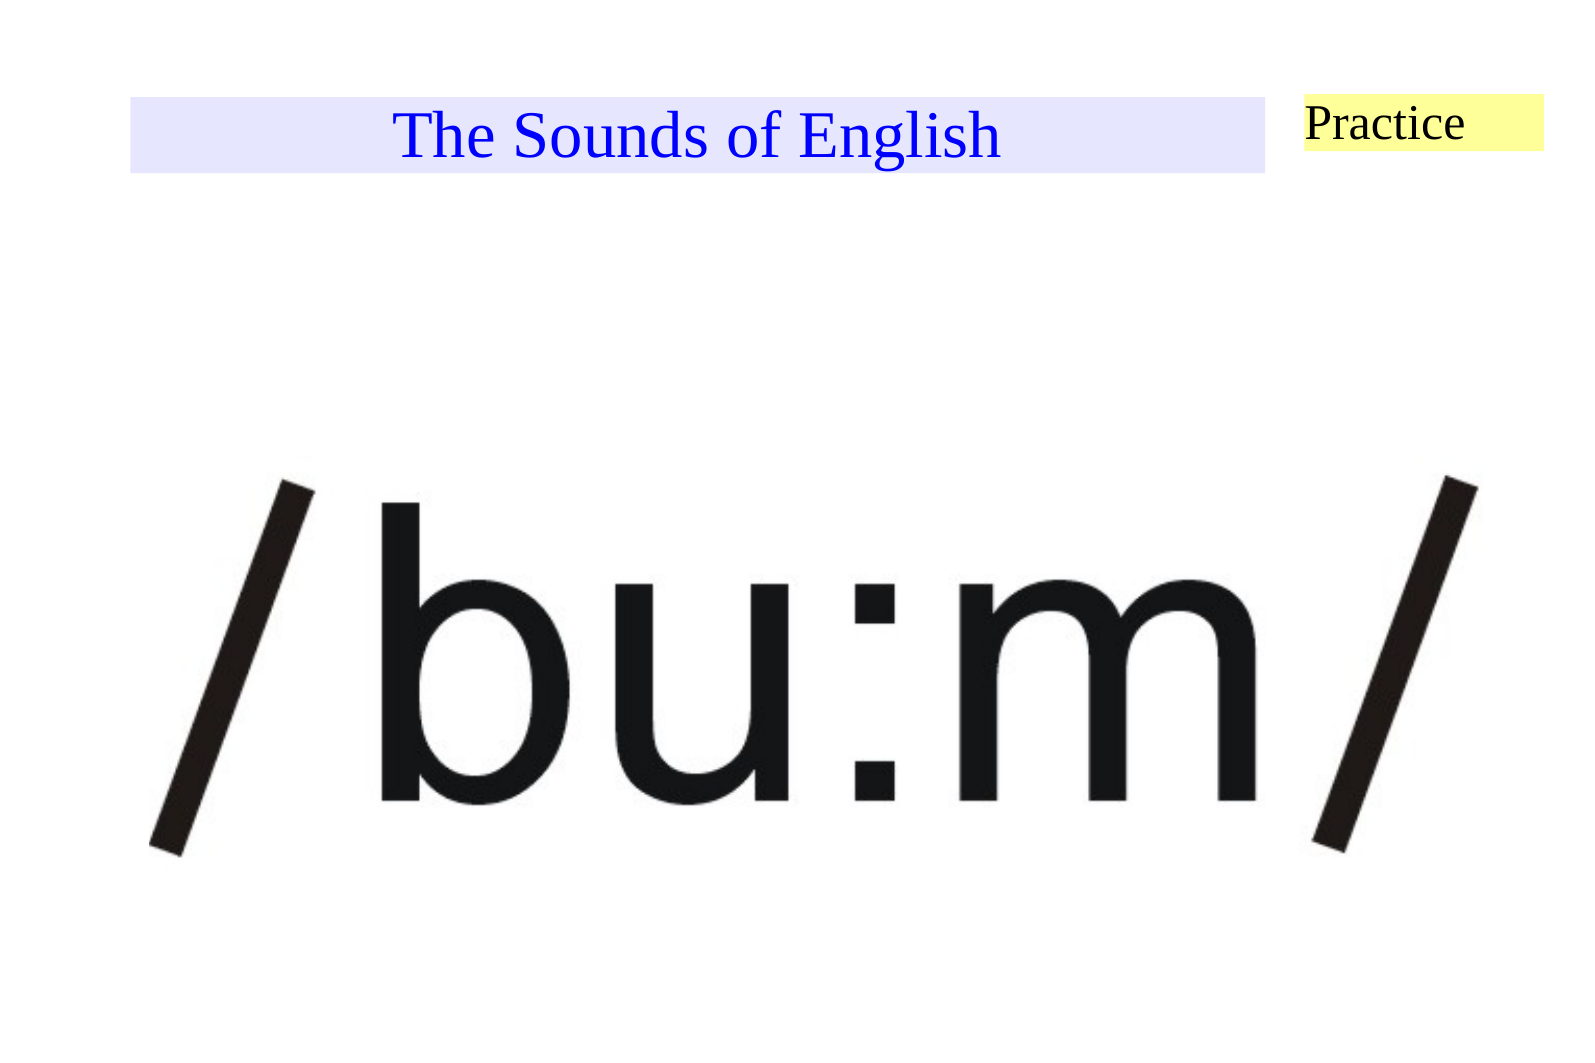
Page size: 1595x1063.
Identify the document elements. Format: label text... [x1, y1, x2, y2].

text_box Practice [1304, 94, 1544, 152]
picture [149, 424, 1483, 941]
text_box The Sounds of English [130, 97, 1266, 174]
